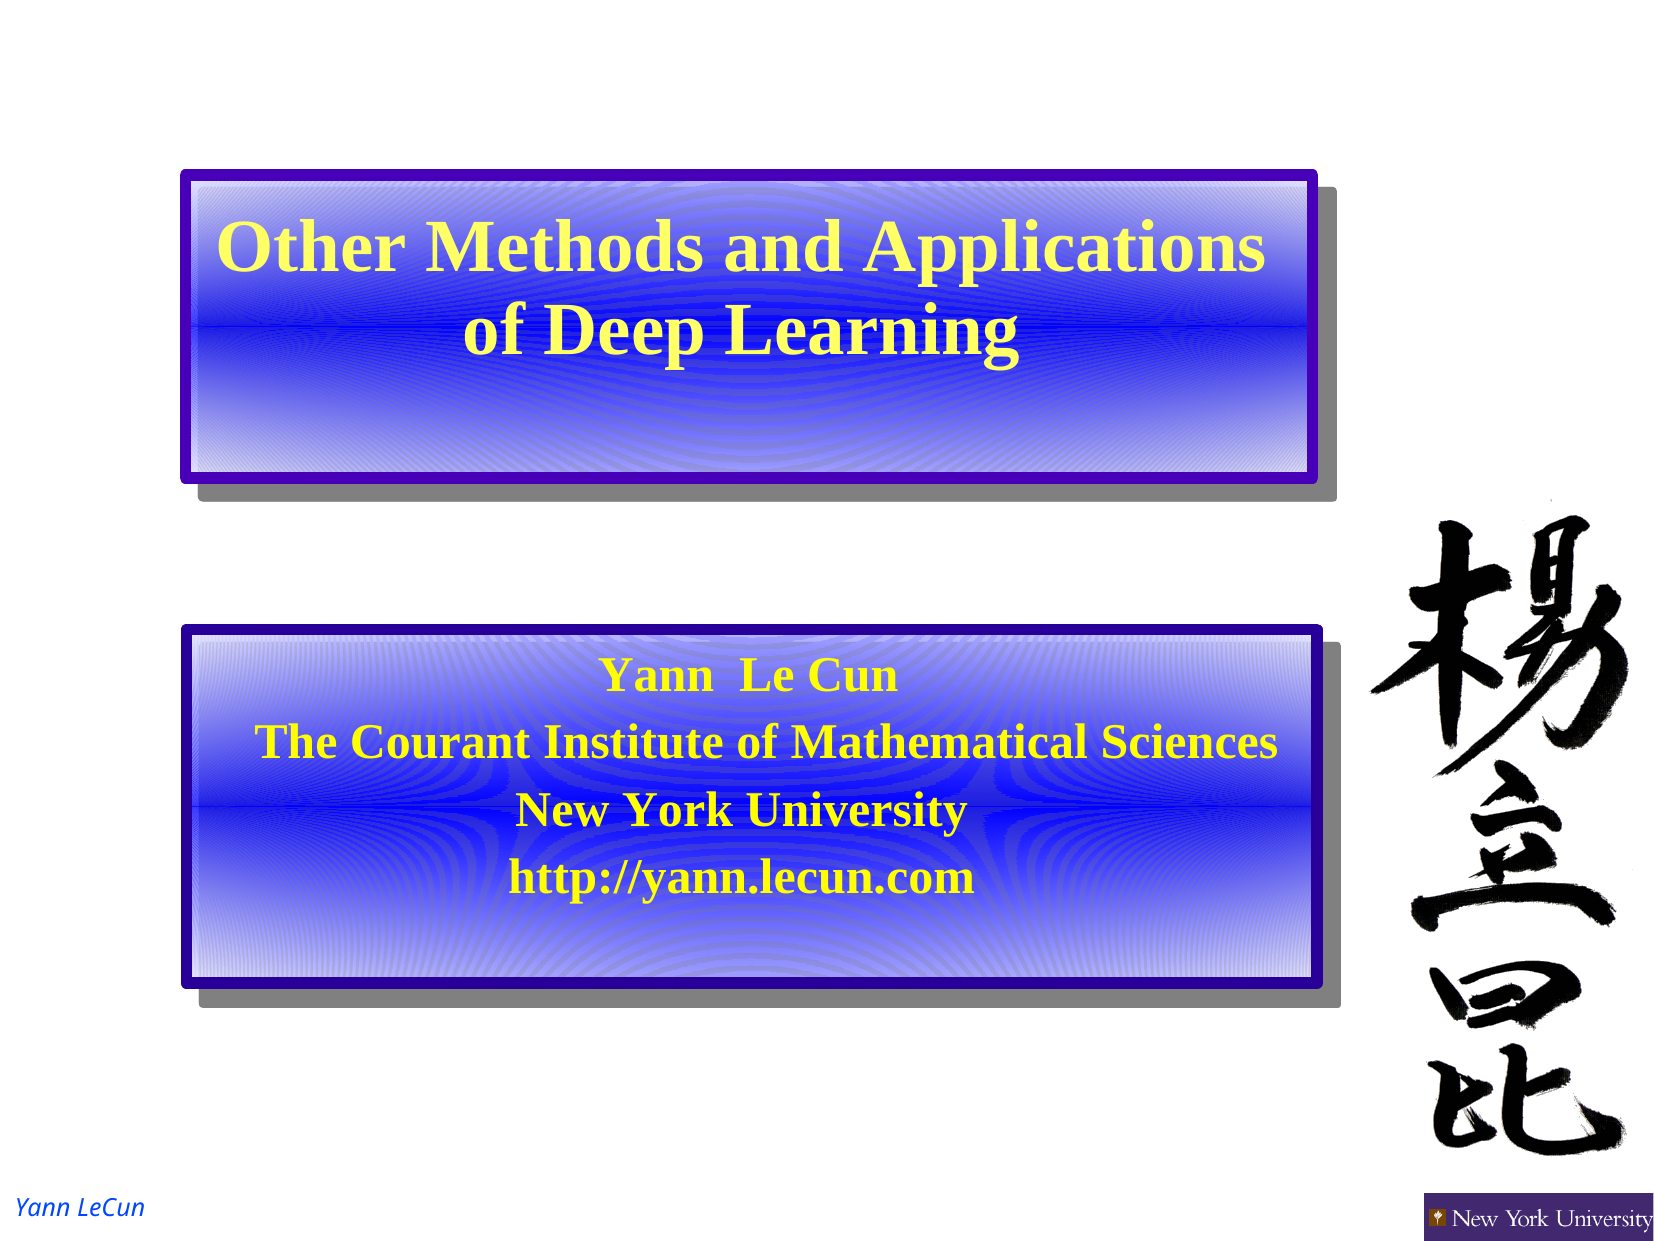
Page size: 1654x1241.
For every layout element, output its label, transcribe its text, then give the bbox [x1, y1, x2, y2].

text_box Yann Le Cun The Courant Institute of Mathematical Sciences New York University http://yann.lecun.com [186, 629, 1317, 984]
picture [1424, 1193, 1654, 1241]
picture [1350, 492, 1651, 1163]
text_box Other Methods and Applications of Deep Learning [185, 175, 1313, 478]
